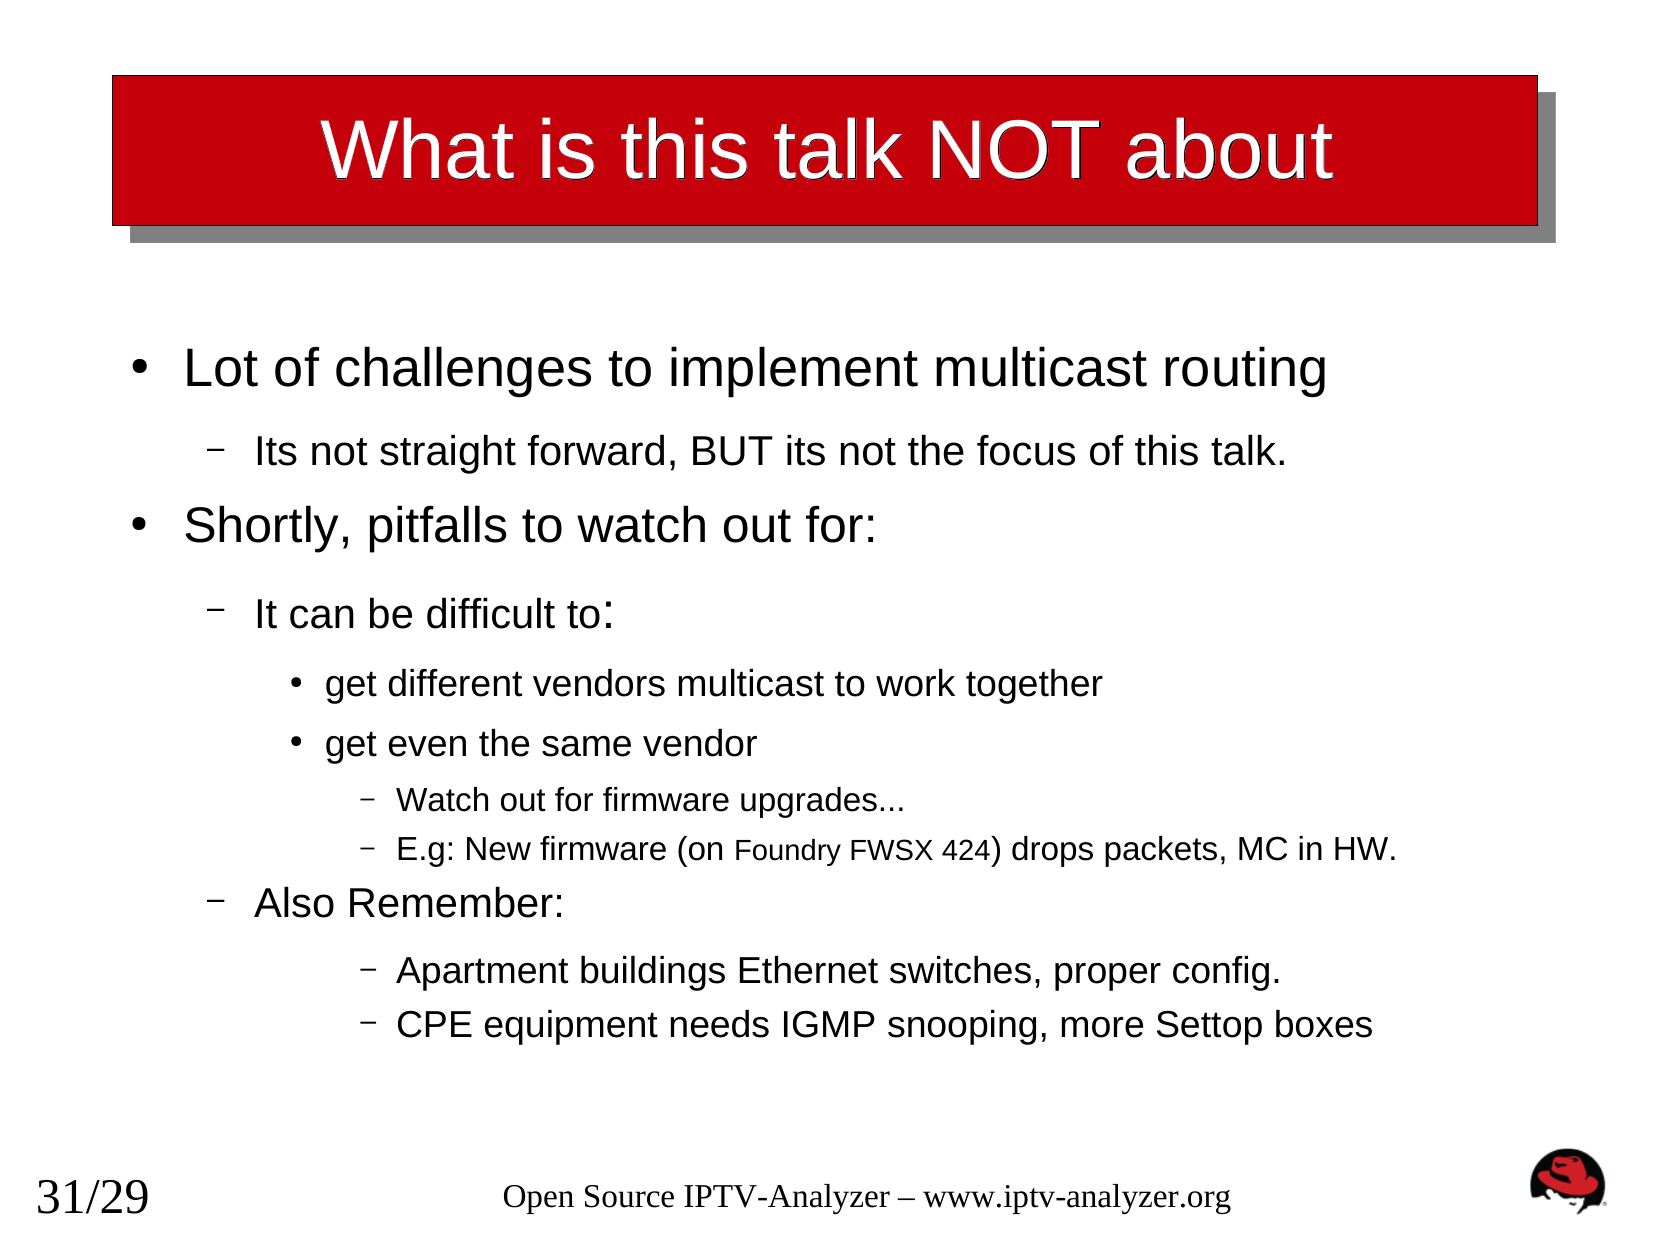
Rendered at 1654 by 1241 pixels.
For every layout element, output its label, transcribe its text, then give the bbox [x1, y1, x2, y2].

title What is this talk NOT about [116, 75, 1538, 226]
list Lot of challenges to implement multicast routing Its not straight forward, BUT its not the focus of this talk. Shortly, pitfalls to watch out for: It can be difficult to: get different vendors multicast to work together get even the same vendor Watch out for firmware upgrades... E.g: New firmware (on Foundry FWSX 424) drops packets, MC in HW. Also Remember: Apartment buildings Ethernet switches, proper config. CPE equipment needs IGMP snooping, more Settop boxes [112, 337, 1538, 1126]
picture [1529, 1146, 1613, 1224]
